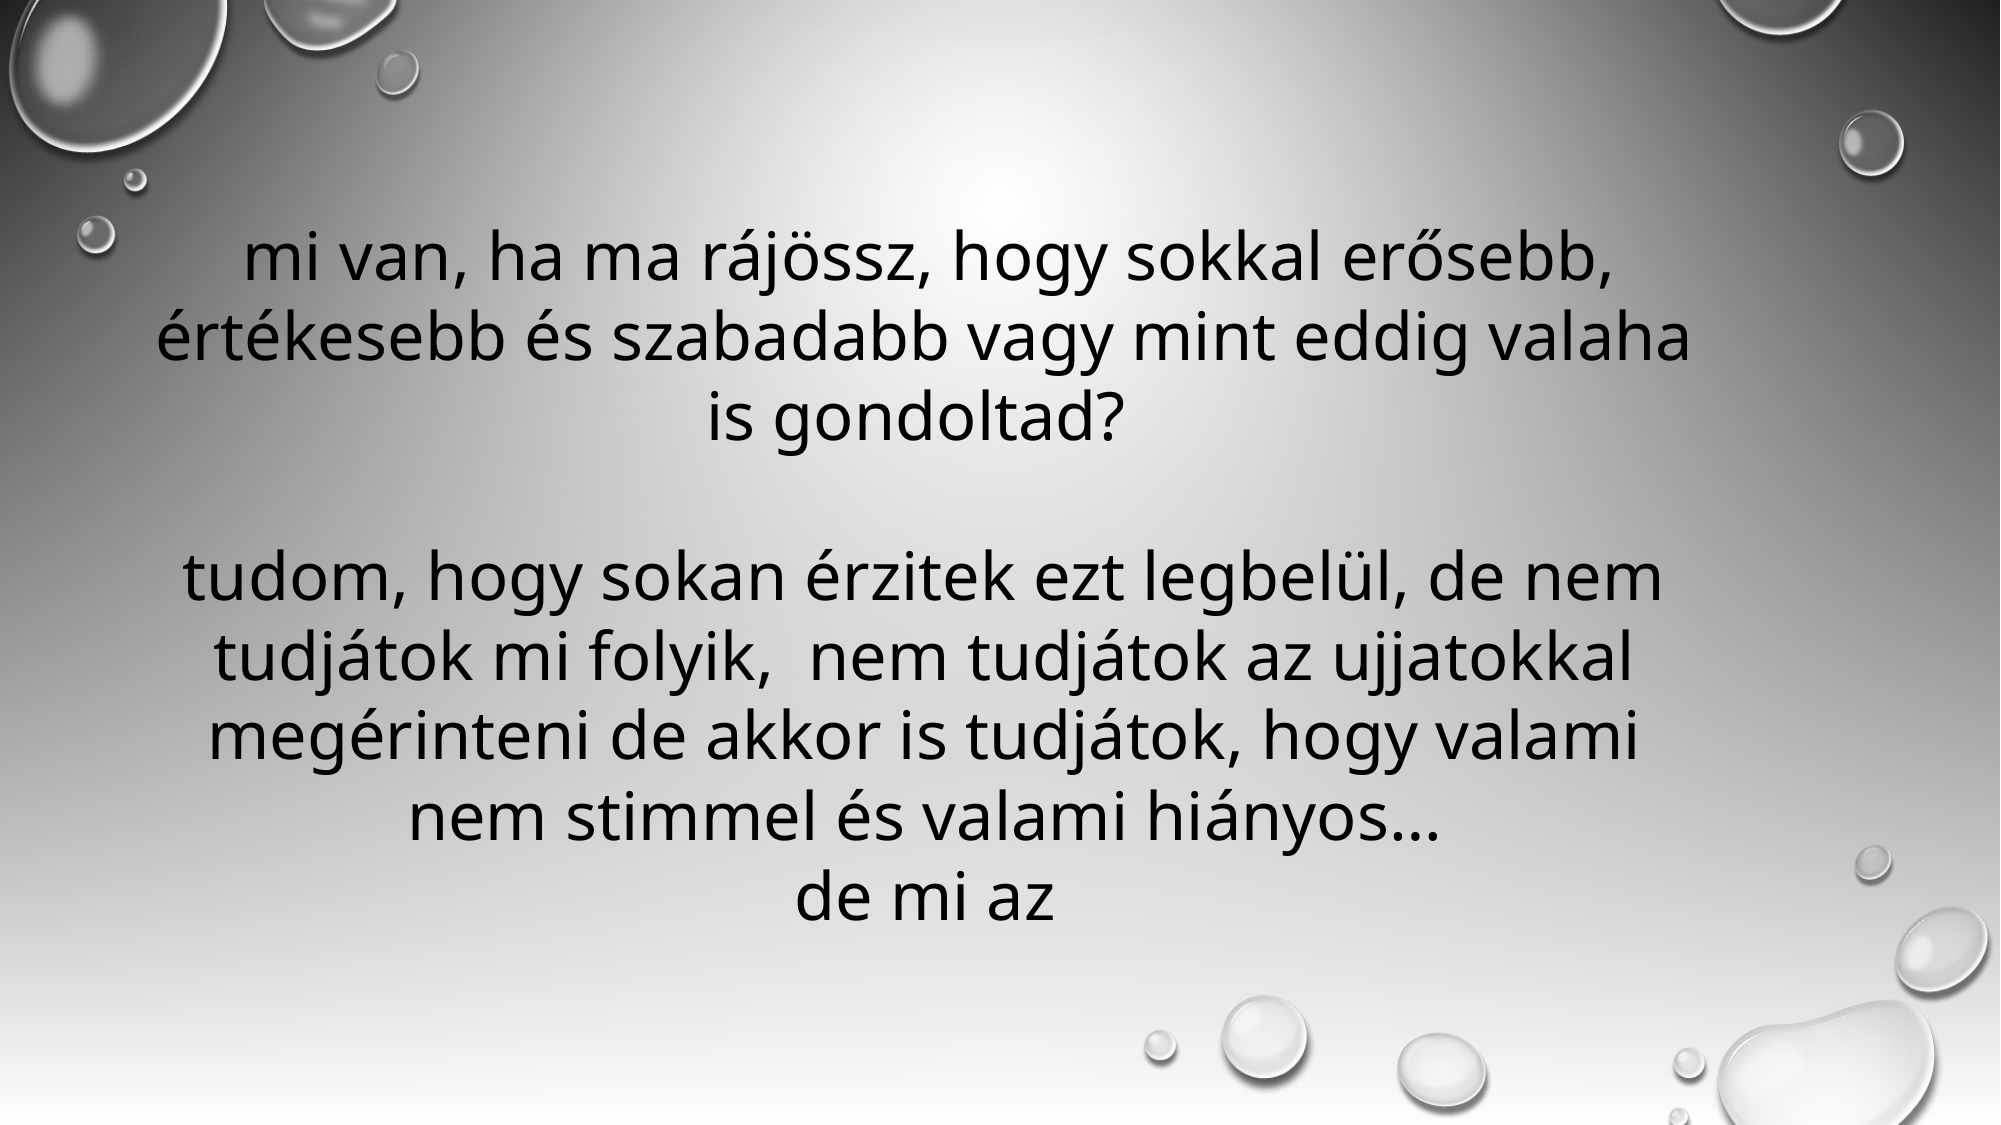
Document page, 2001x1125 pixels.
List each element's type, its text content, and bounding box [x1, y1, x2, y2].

picture [0, 0, 2000, 1125]
text_box mi van, ha ma rájössz, hogy sokkal erősebb, értékesebb és szabadabb vagy mint eddig valaha is gondoltad? tudom, hogy sokan érzitek ezt legbelül, de nem tudjátok mi folyik, nem tudjátok az ujjatokkal megérinteni de akkor is tudjátok, hogy valami nem stimmel és valami hiányos… de mi az [135, 206, 1715, 941]
